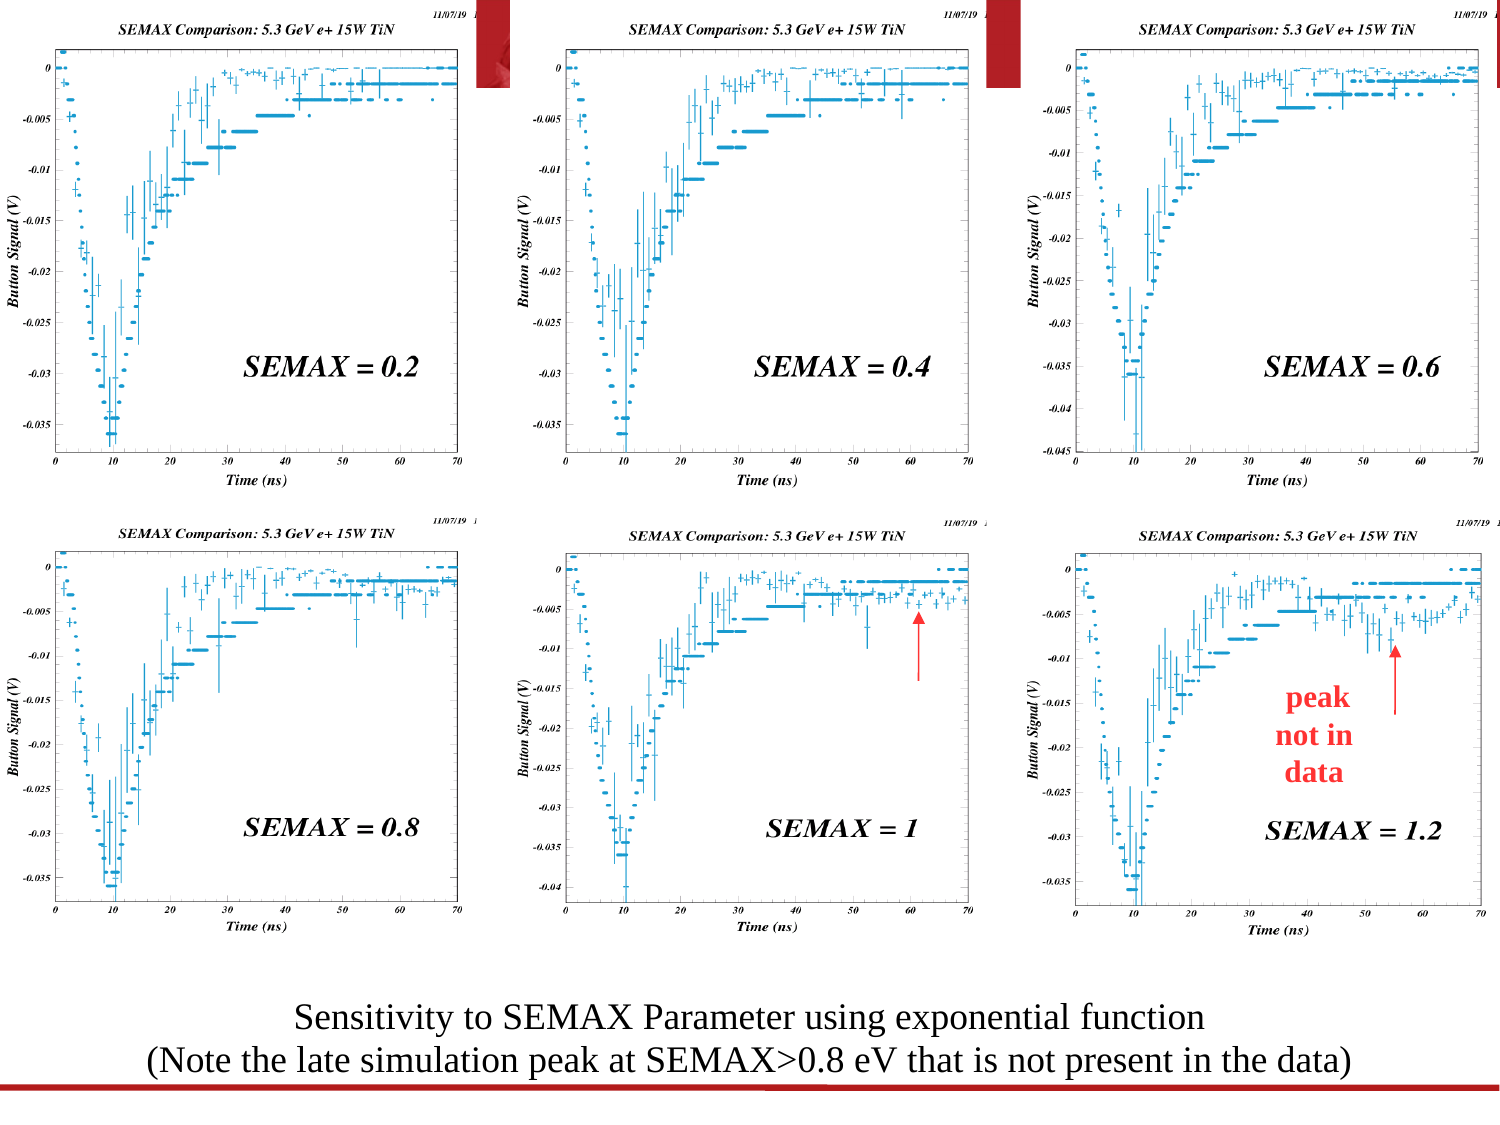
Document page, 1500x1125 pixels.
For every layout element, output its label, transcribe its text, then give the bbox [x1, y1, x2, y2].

text_box Sensitivity to SEMAX Parameter using exponential function (Note the late simulation peak at SEMAX>0.8 eV that is not present in the data) [0, 960, 1500, 1114]
picture [0, 0, 1500, 956]
